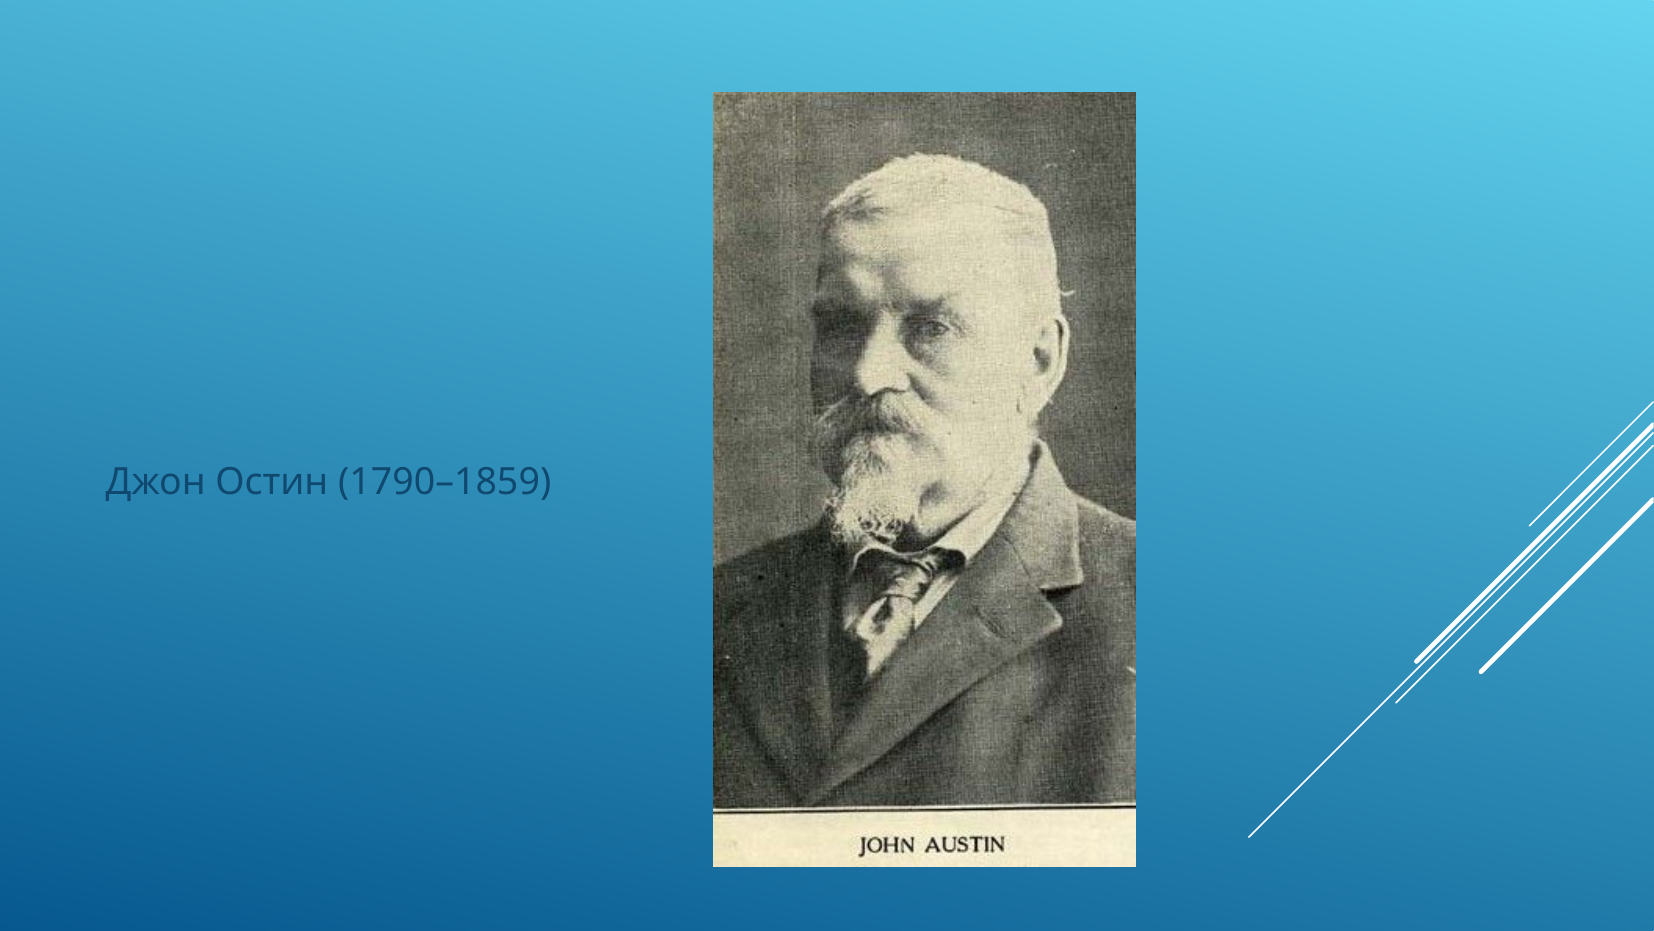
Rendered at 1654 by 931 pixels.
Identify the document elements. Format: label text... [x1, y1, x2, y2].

picture [713, 93, 1136, 867]
list Джон Остин (1790–1859) [90, 415, 622, 544]
